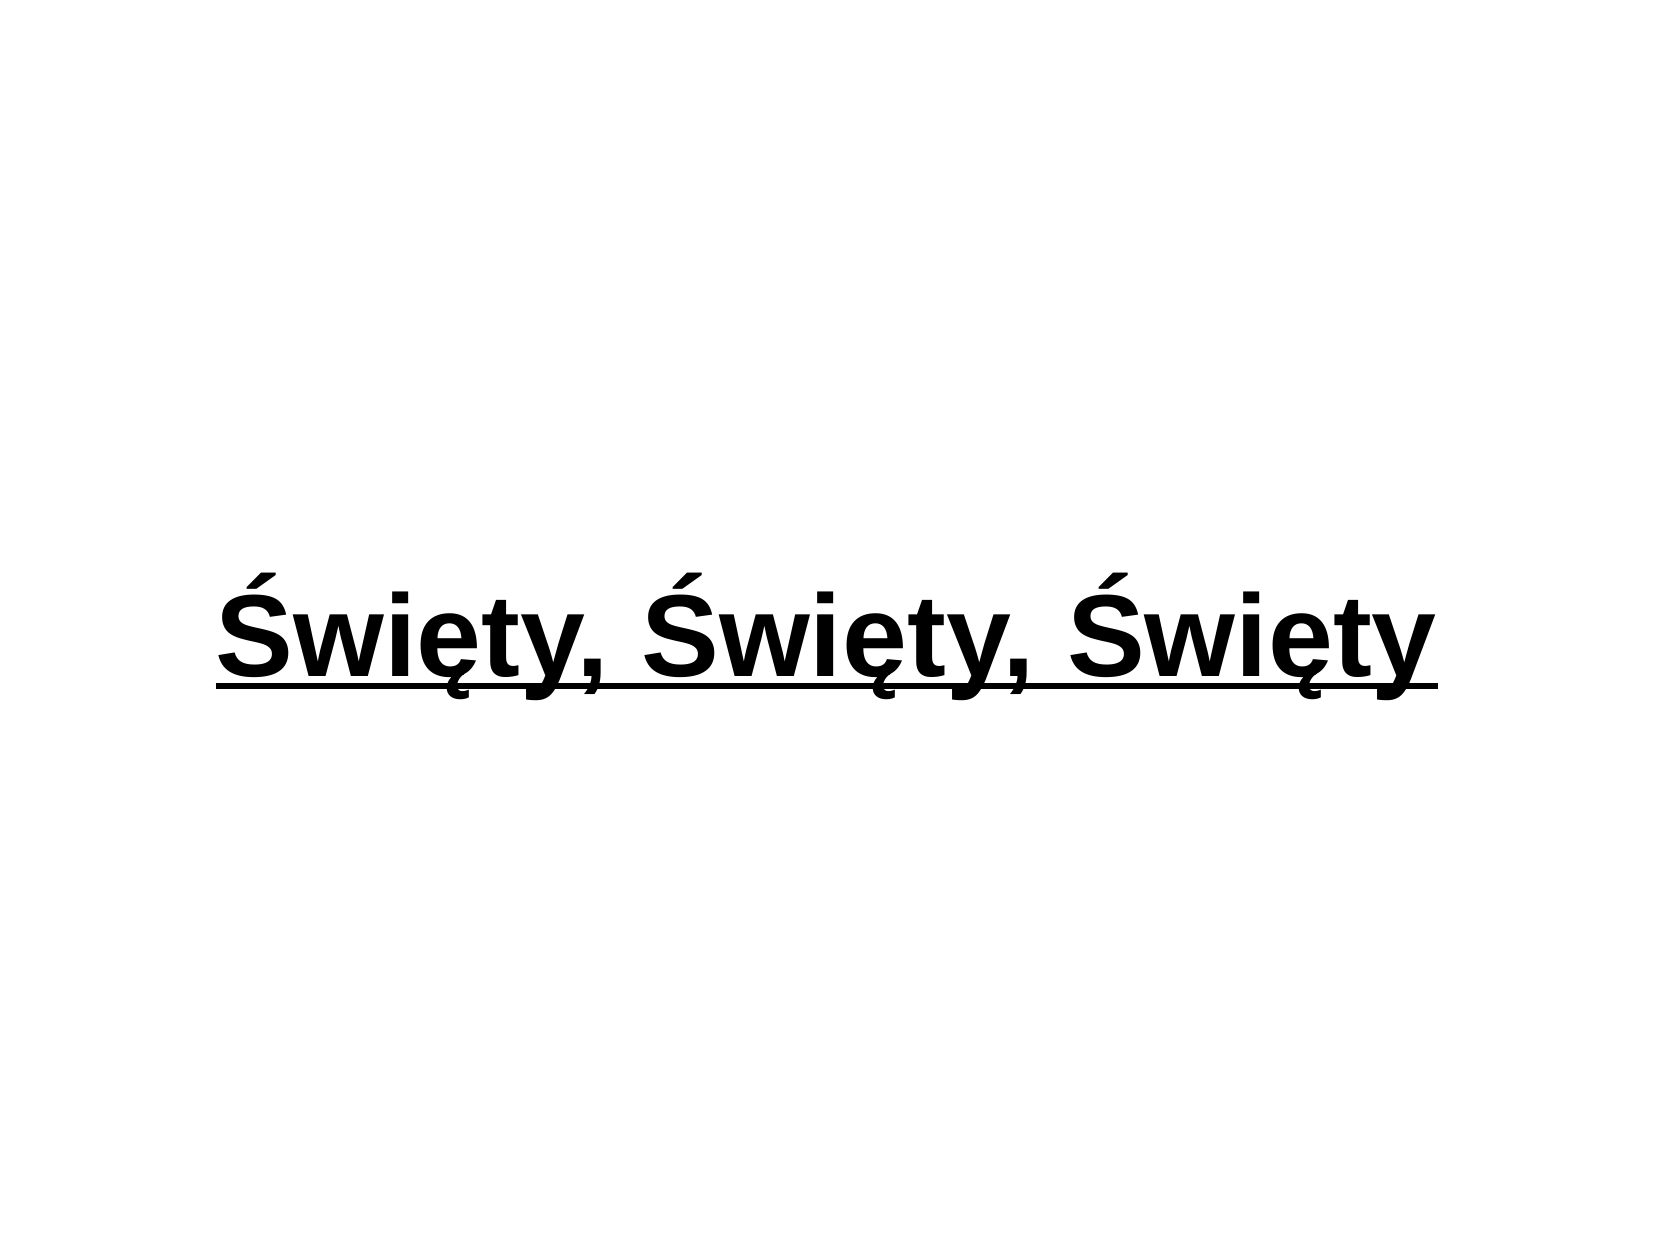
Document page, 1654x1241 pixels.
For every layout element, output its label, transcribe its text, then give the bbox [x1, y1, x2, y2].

subtitle Święty, Święty, Święty [0, 0, 1654, 1241]
